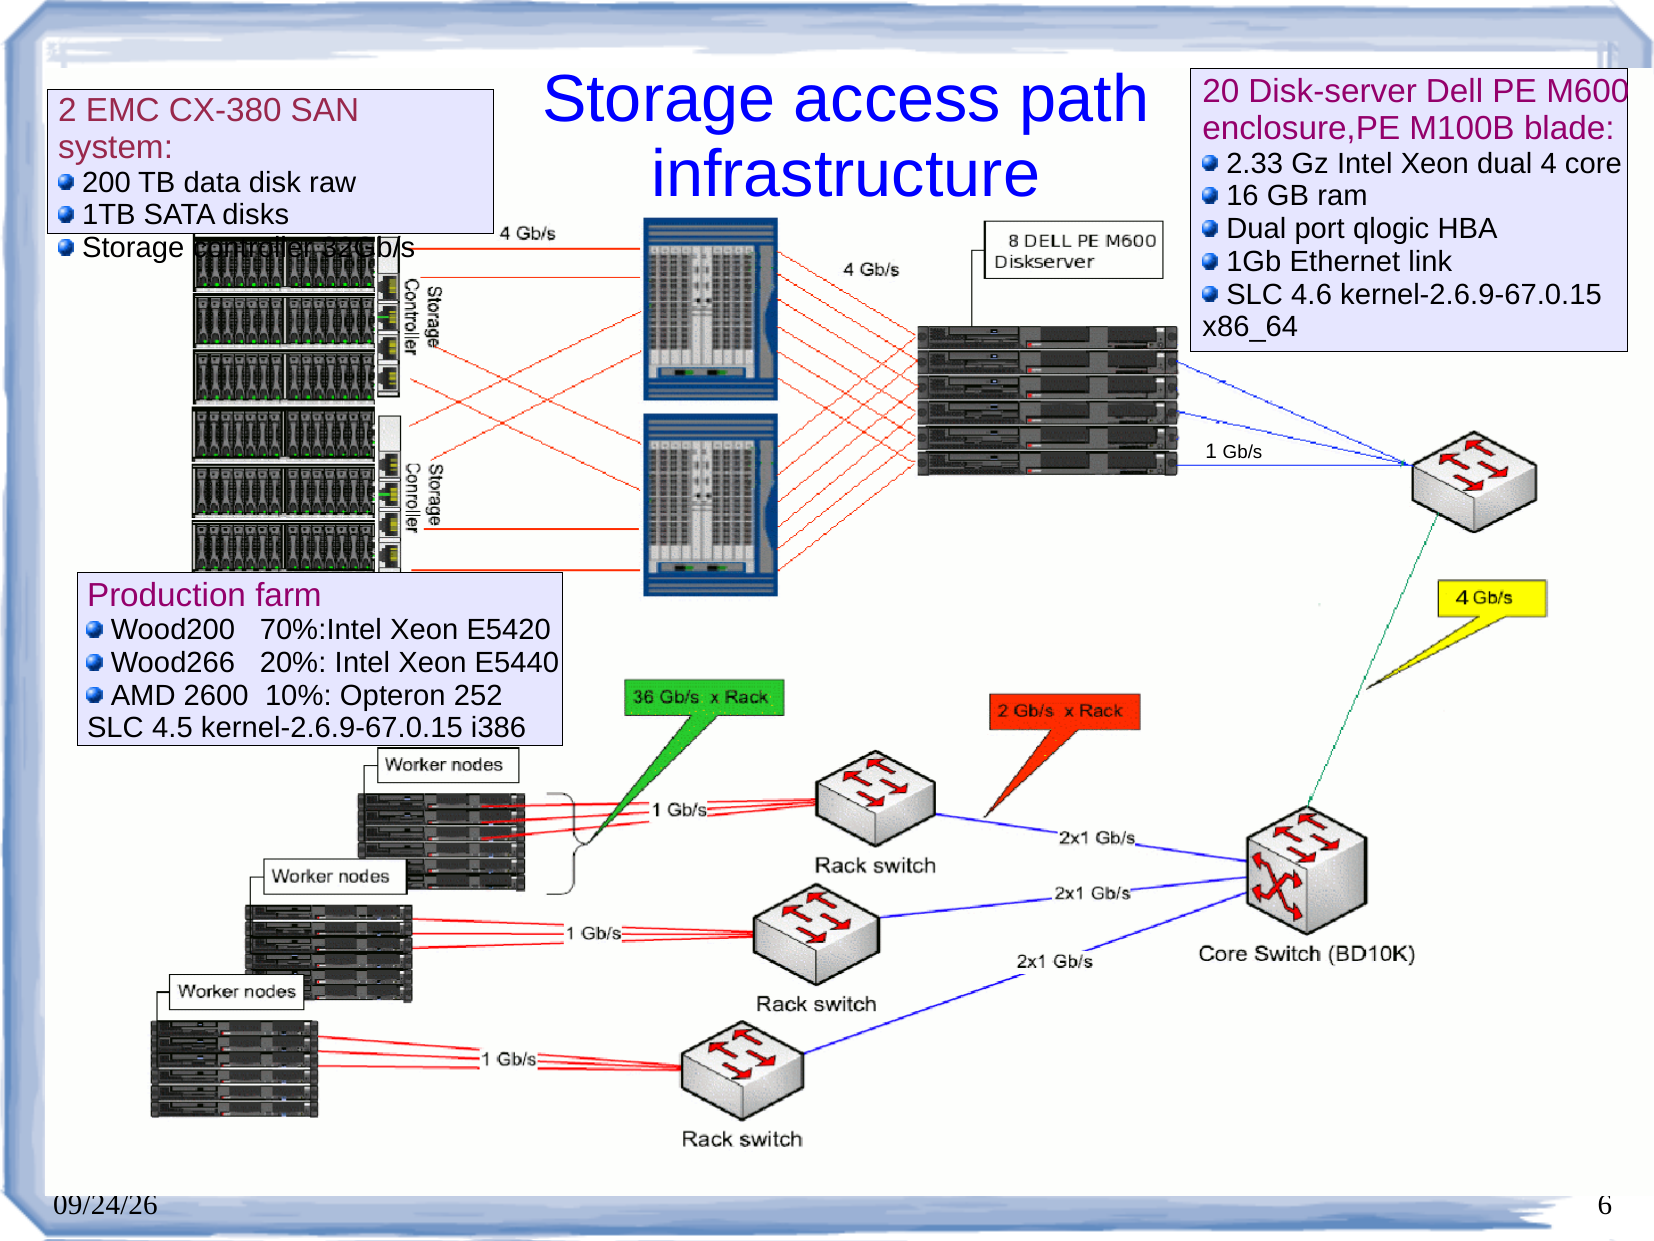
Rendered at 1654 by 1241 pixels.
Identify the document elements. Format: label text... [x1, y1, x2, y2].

text_box 1 Gb/s [1190, 432, 1278, 471]
text_box Production farm Wood200 70%:Intel Xeon E5420 Wood266 20%: Intel Xeon E5440 AMD 2600 10%: Opteron 252 SLC 4.5 kernel-2.6.9-67.0.15 i386 [72, 568, 601, 779]
picture [0, 0, 1654, 1241]
text_box 2 EMC CX-380 SAN system: 200 TB data disk raw 1TB SATA disks Storage controller 32Gb/s [43, 84, 499, 265]
text_box 20 Disk-server Dell PE M600 enclosure,PE M100B blade: 2.33 Gz Intel Xeon dual 4 core 16 GB ram Dual port qlogic HBA 1Gb Ethernet link SLC 4.6 kernel-2.6.9-67.0.15 x86_64 [1187, 65, 1654, 351]
title Storage access path infrastructure [101, 39, 1591, 233]
